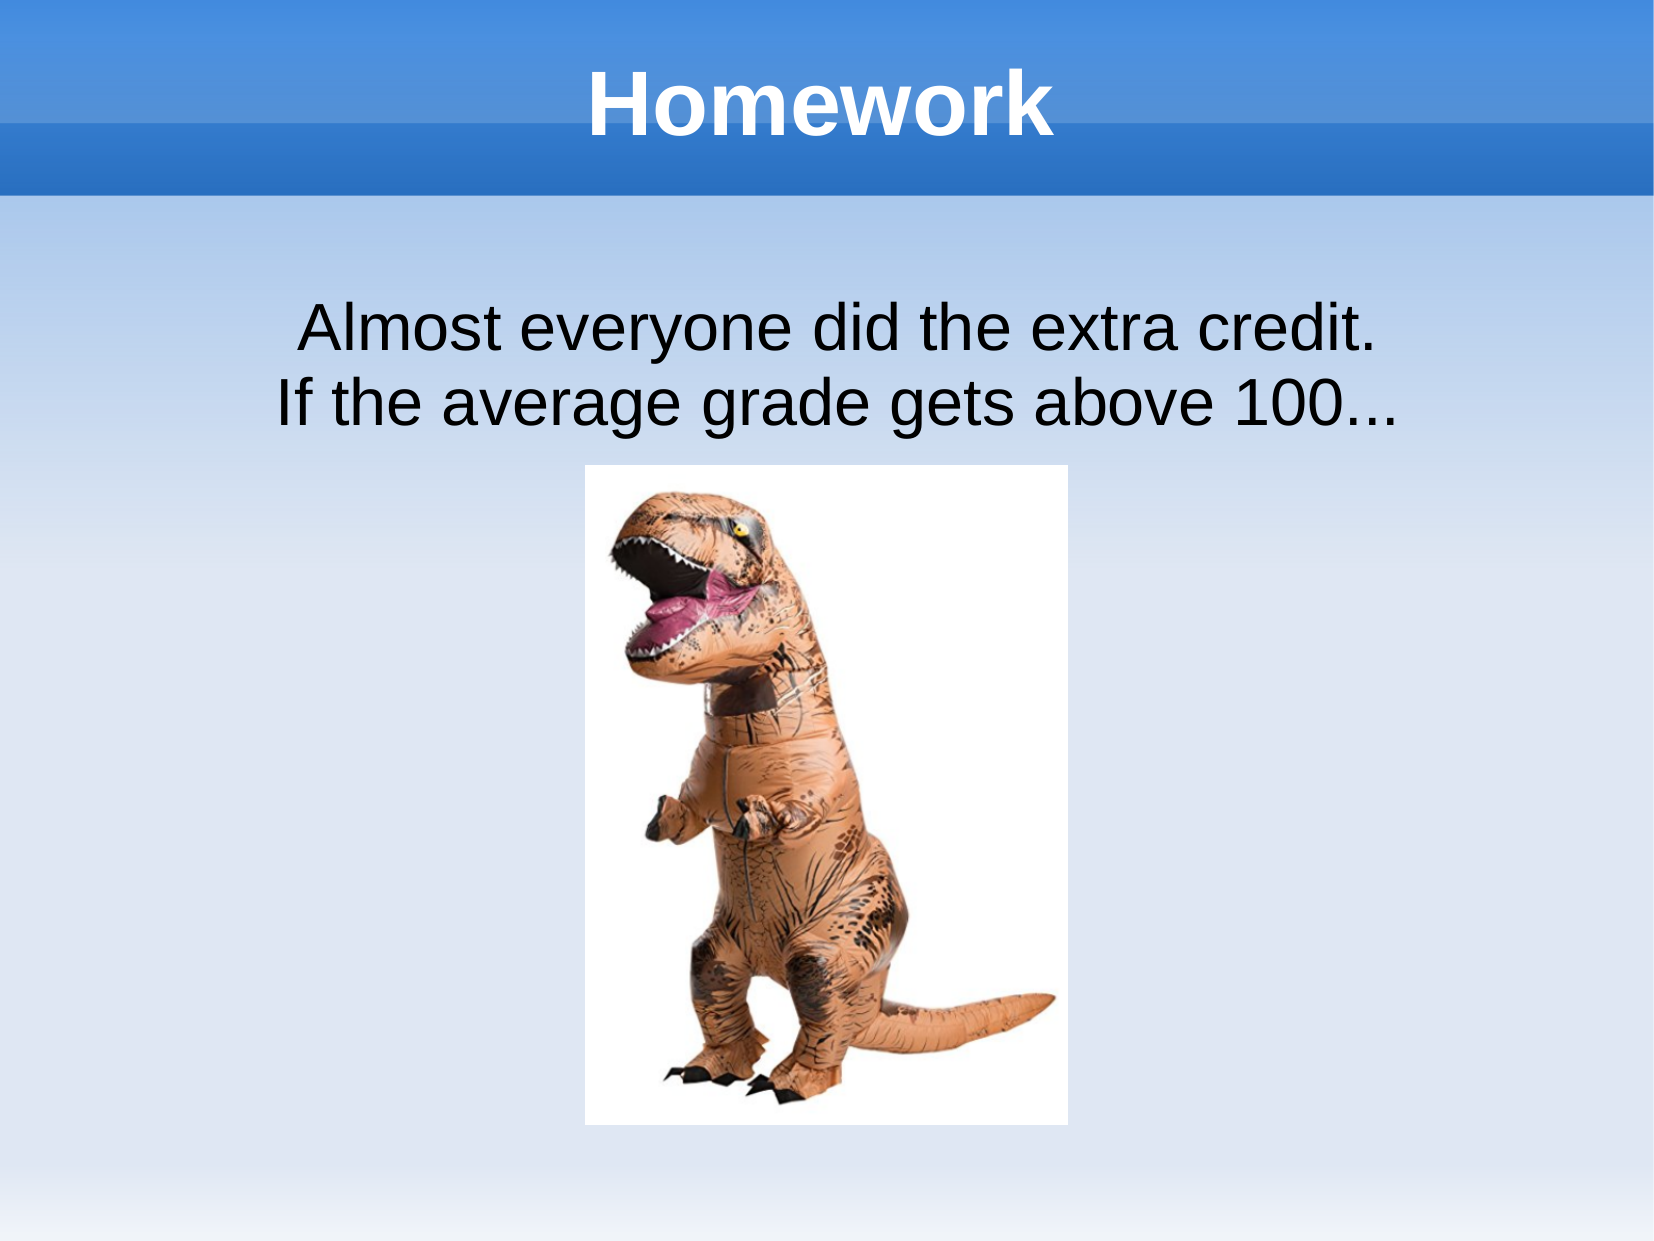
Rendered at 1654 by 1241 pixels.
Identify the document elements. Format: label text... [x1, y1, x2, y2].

title Homework [76, 0, 1565, 208]
subtitle Almost everyone did the extra credit. If the average grade gets above 100... [82, 290, 1571, 451]
picture [0, 0, 1654, 1241]
